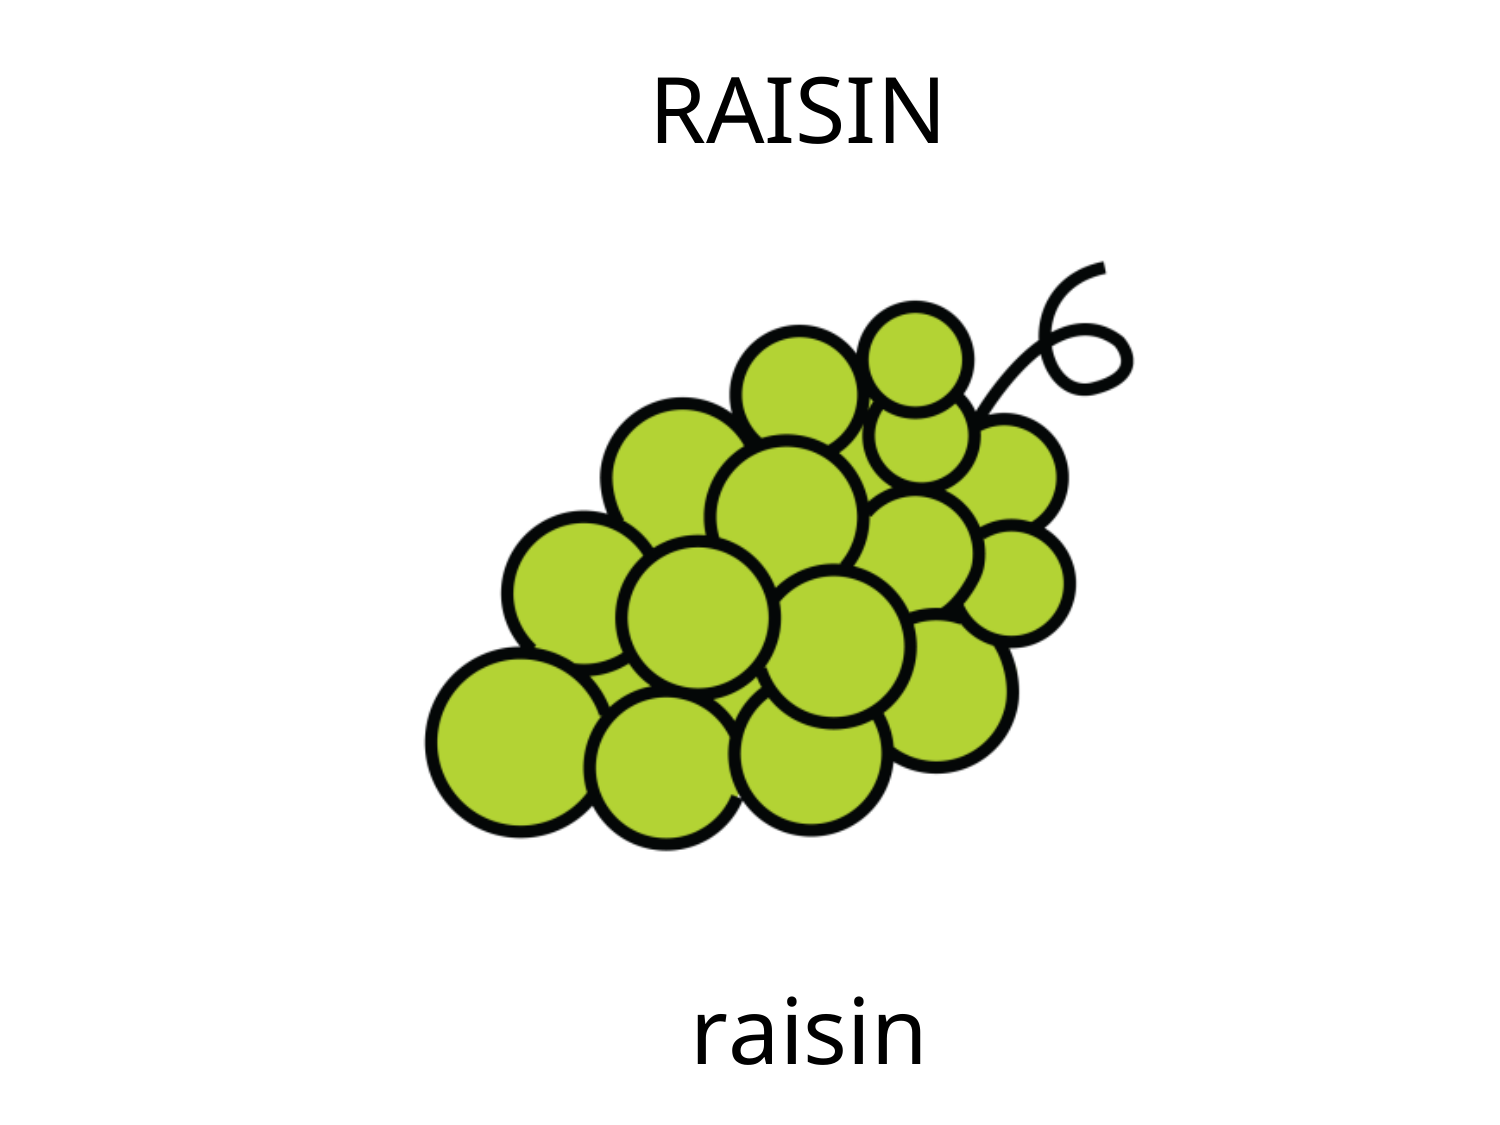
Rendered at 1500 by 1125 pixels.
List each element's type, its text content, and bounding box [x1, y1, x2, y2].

picture [348, 171, 1211, 964]
title RAISIN [194, 42, 1402, 171]
text_box raisin [206, 964, 1414, 1092]
